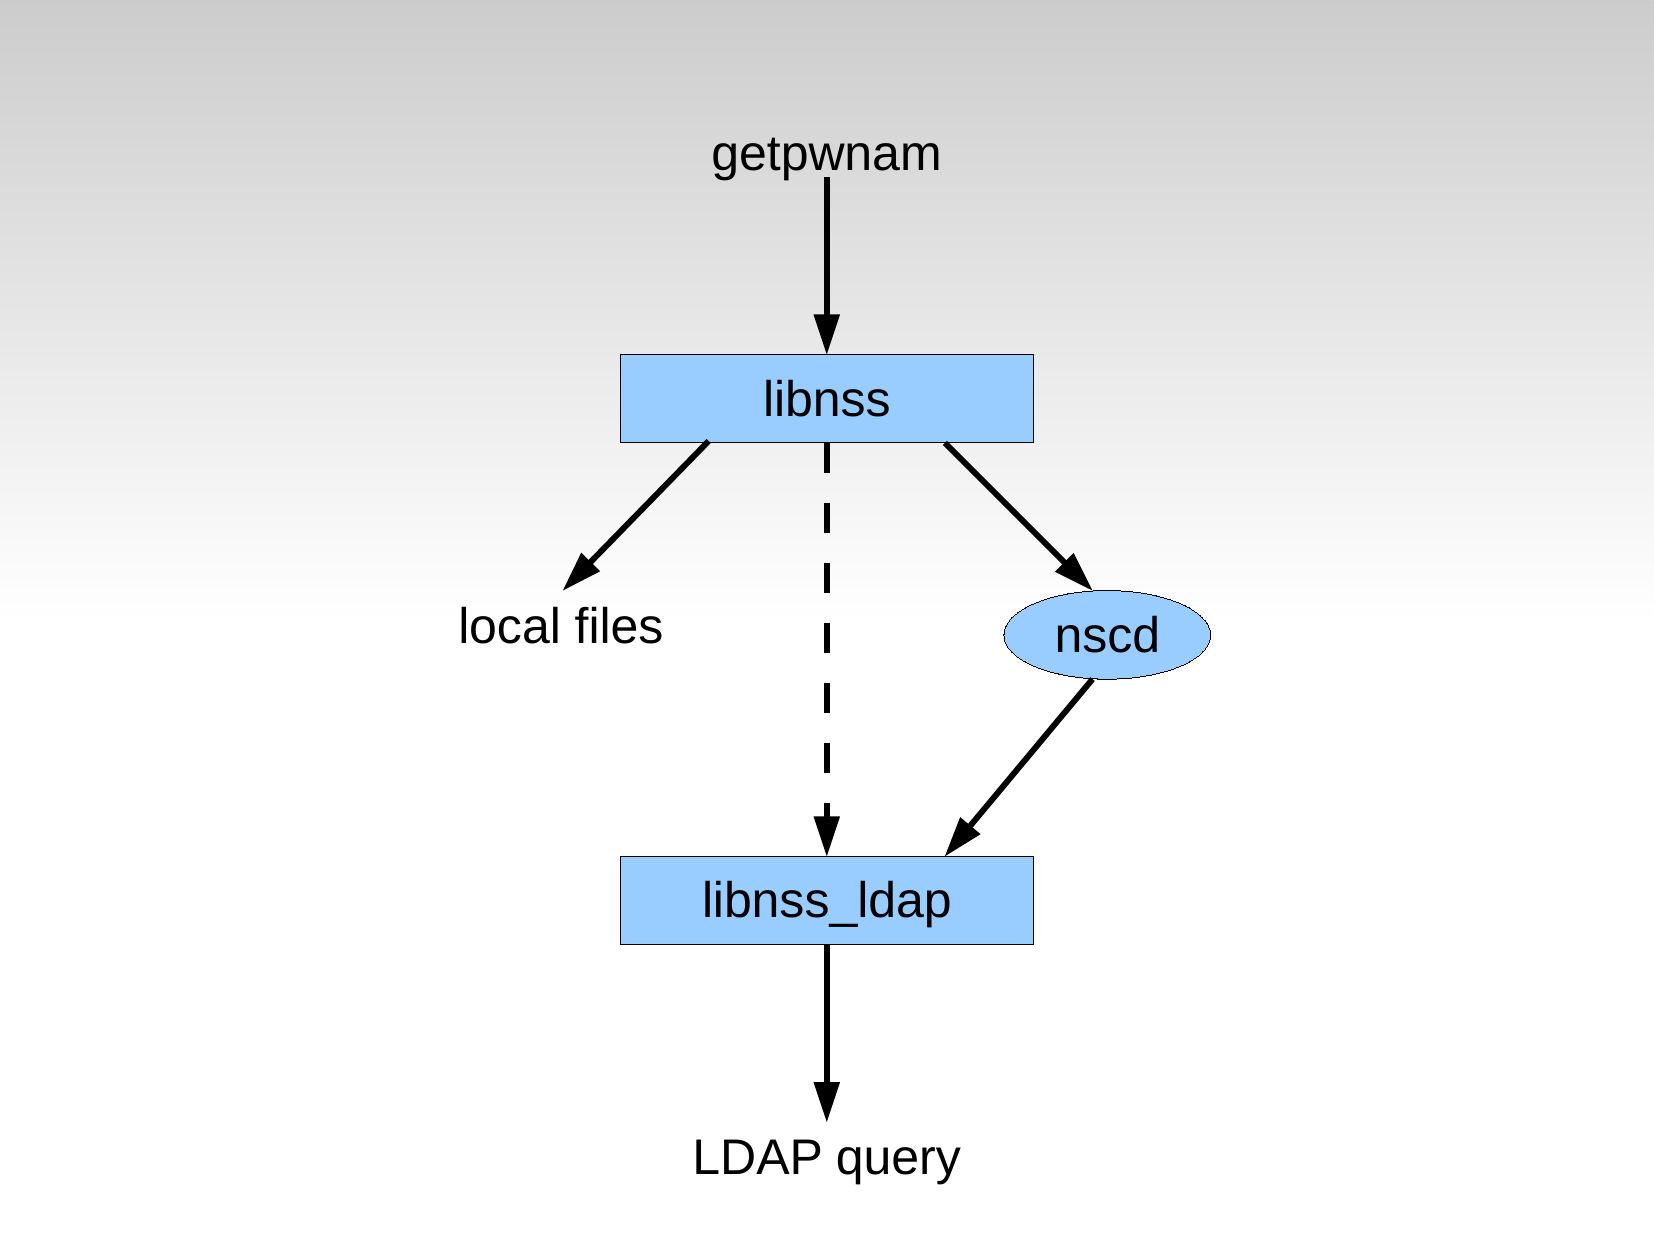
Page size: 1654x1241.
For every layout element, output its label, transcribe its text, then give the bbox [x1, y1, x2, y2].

text_box local files [354, 590, 768, 668]
text_box LDAP query [620, 1122, 1034, 1199]
text_box libnss_ldap [620, 856, 1034, 945]
text_box getpwnam [620, 118, 1034, 195]
text_box libnss [620, 354, 1034, 443]
text_box nscd [1003, 590, 1211, 680]
